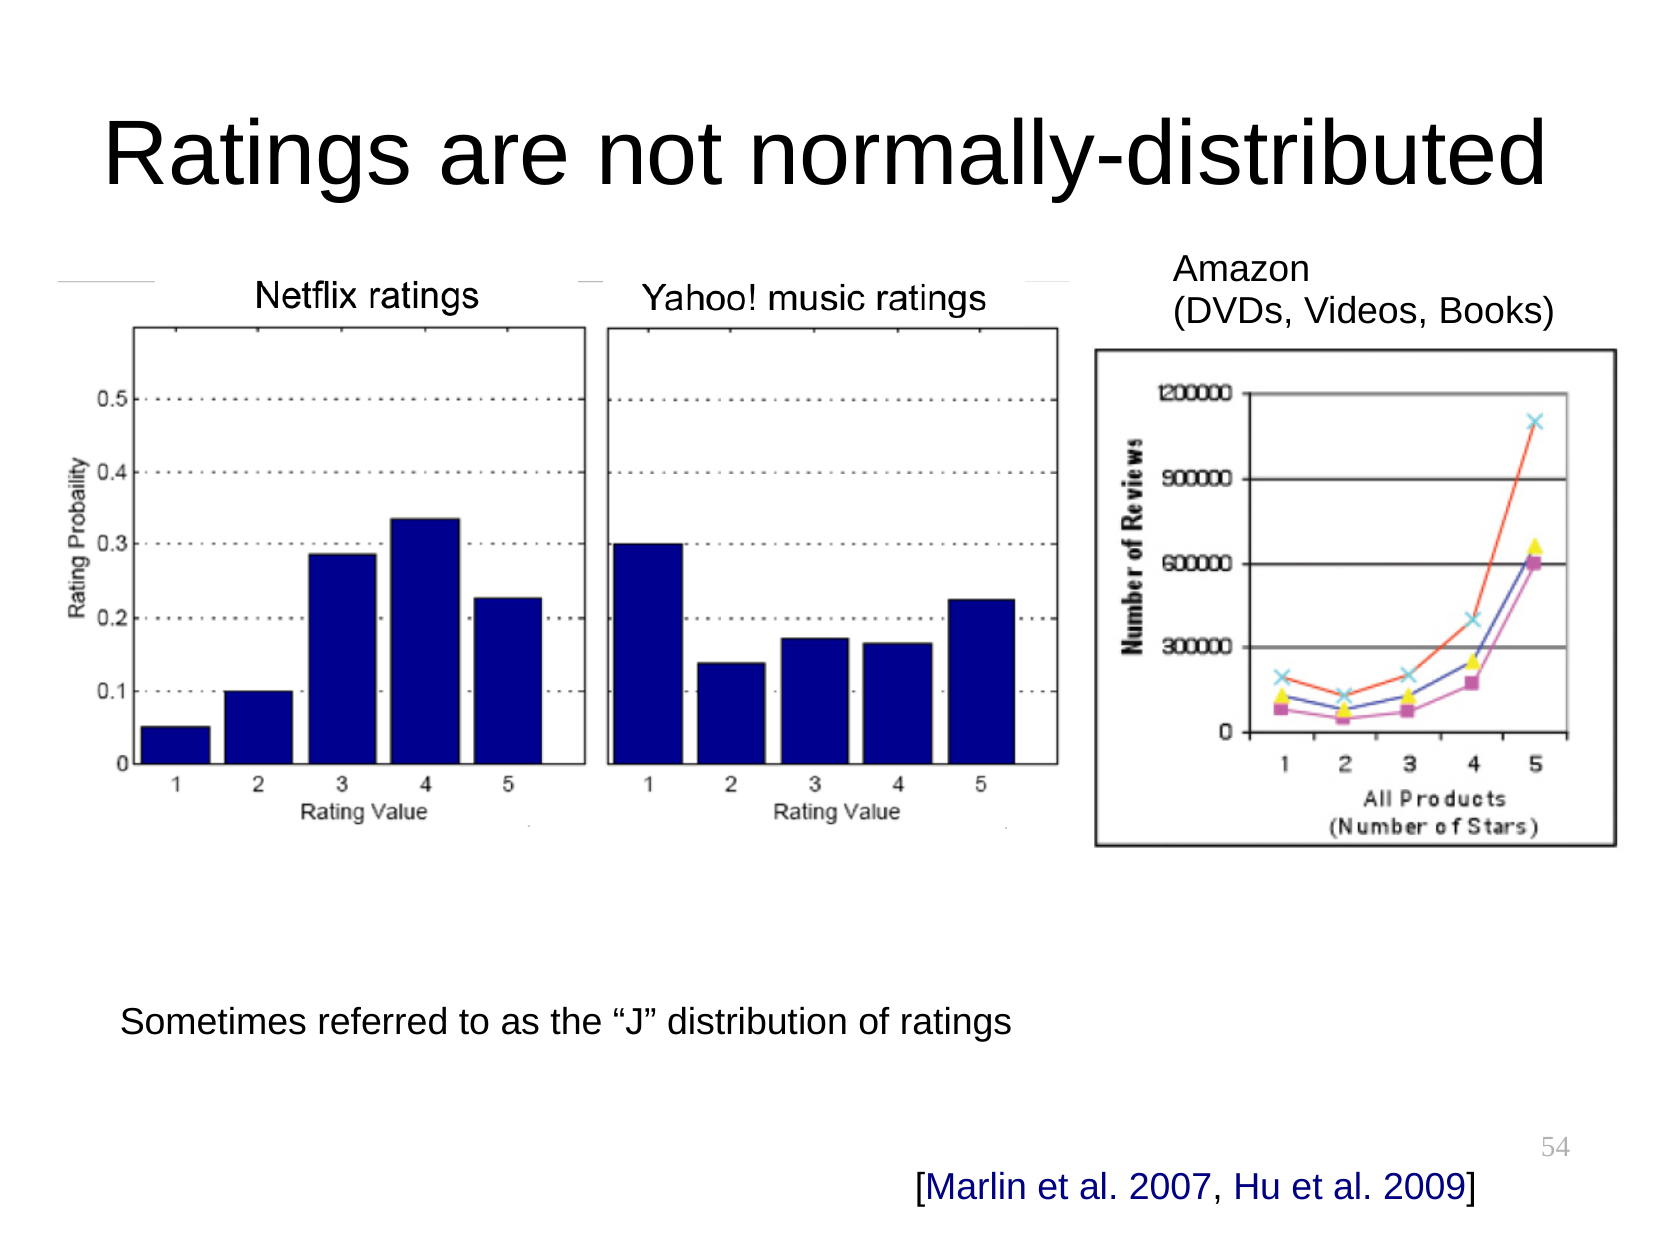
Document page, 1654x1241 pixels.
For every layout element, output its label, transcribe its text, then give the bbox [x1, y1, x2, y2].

title Ratings are not normally-distributed [82, 49, 1571, 257]
text_box Sometimes referred to as the “J” distribution of ratings [105, 993, 1081, 1051]
text_box [Marlin et al. 2007, Hu et al. 2009] [900, 1158, 1501, 1216]
picture [1085, 345, 1626, 871]
text_box Amazon (DVDs, Videos, Books) [1158, 240, 1571, 339]
picture [45, 263, 1070, 841]
